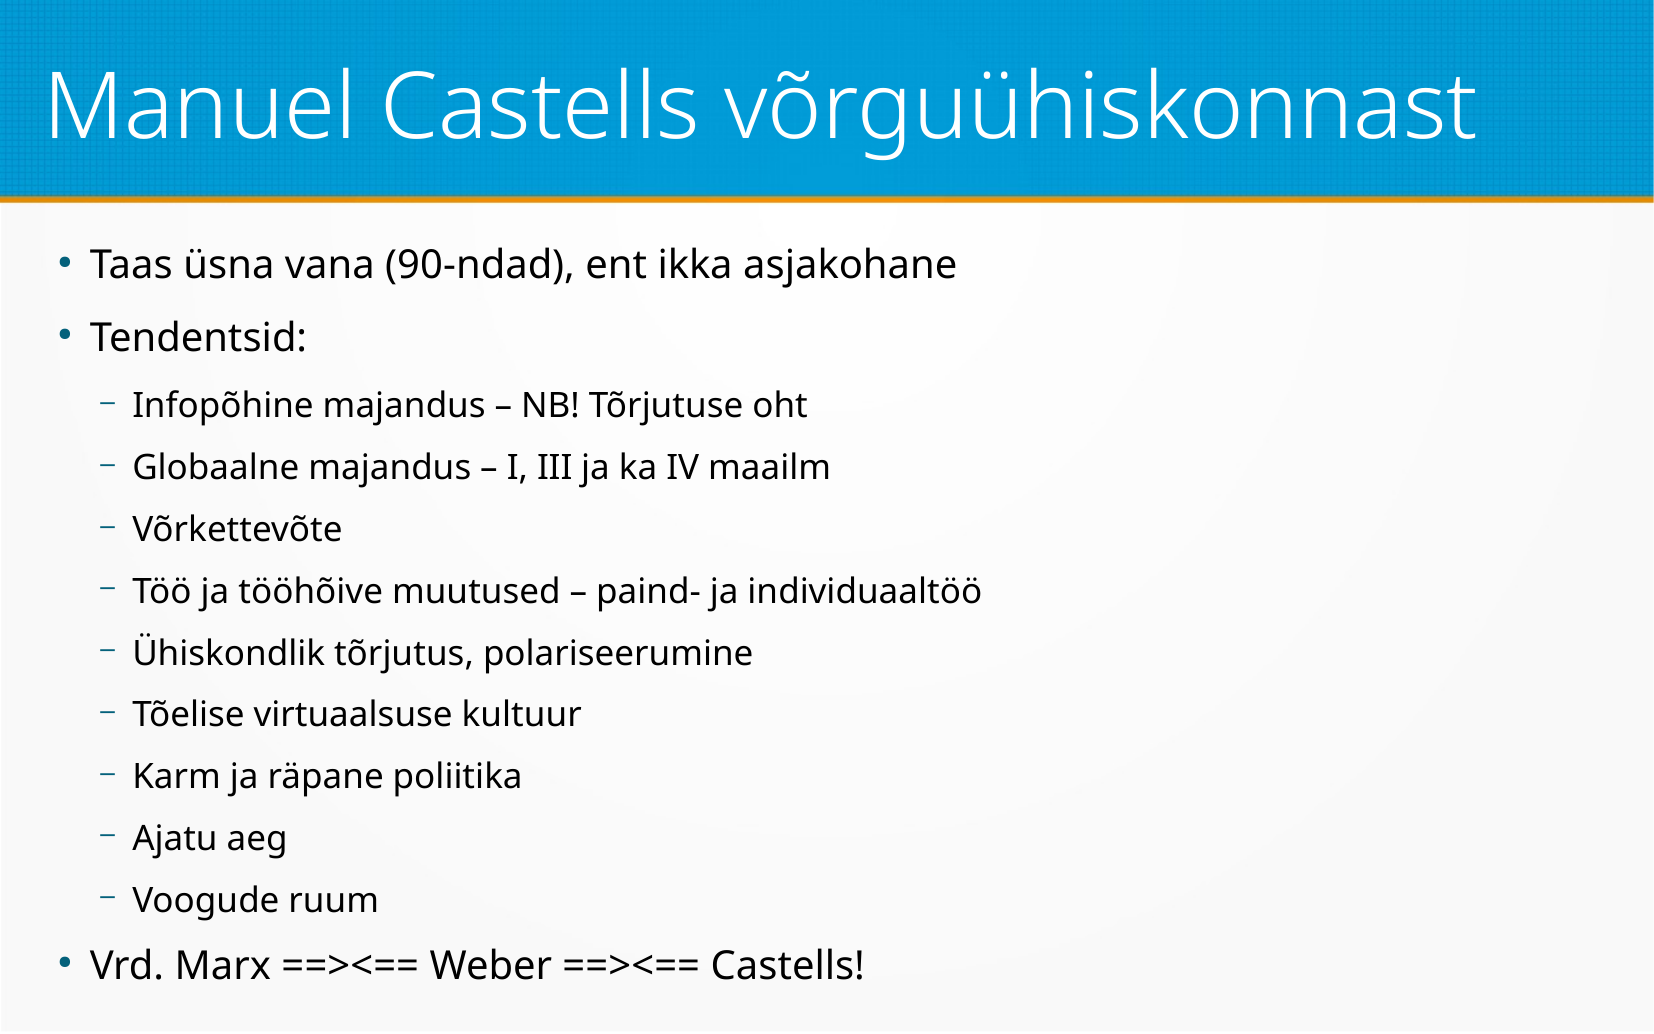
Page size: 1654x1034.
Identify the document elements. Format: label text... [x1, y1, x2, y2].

picture [0, 195, 1654, 1034]
list Taas üsna vana (90-ndad), ent ikka asjakohane Tendentsid: Infopõhine majandus – NB! Tõrjutuse oht Globaalne majandus – I, III ja ka IV maailm Võrkettevõte Töö ja tööhõive muutused – paind- ja individuaaltöö Ühiskondlik tõrjutus, polariseerumine Tõelise virtuaalsuse kultuur Karm ja räpane poliitika Ajatu aeg Voogude ruum Vrd. Marx ==><== Weber ==><== Castells! [47, 236, 1607, 1002]
title Manuel Castells võrguühiskonnast [43, 0, 1619, 166]
